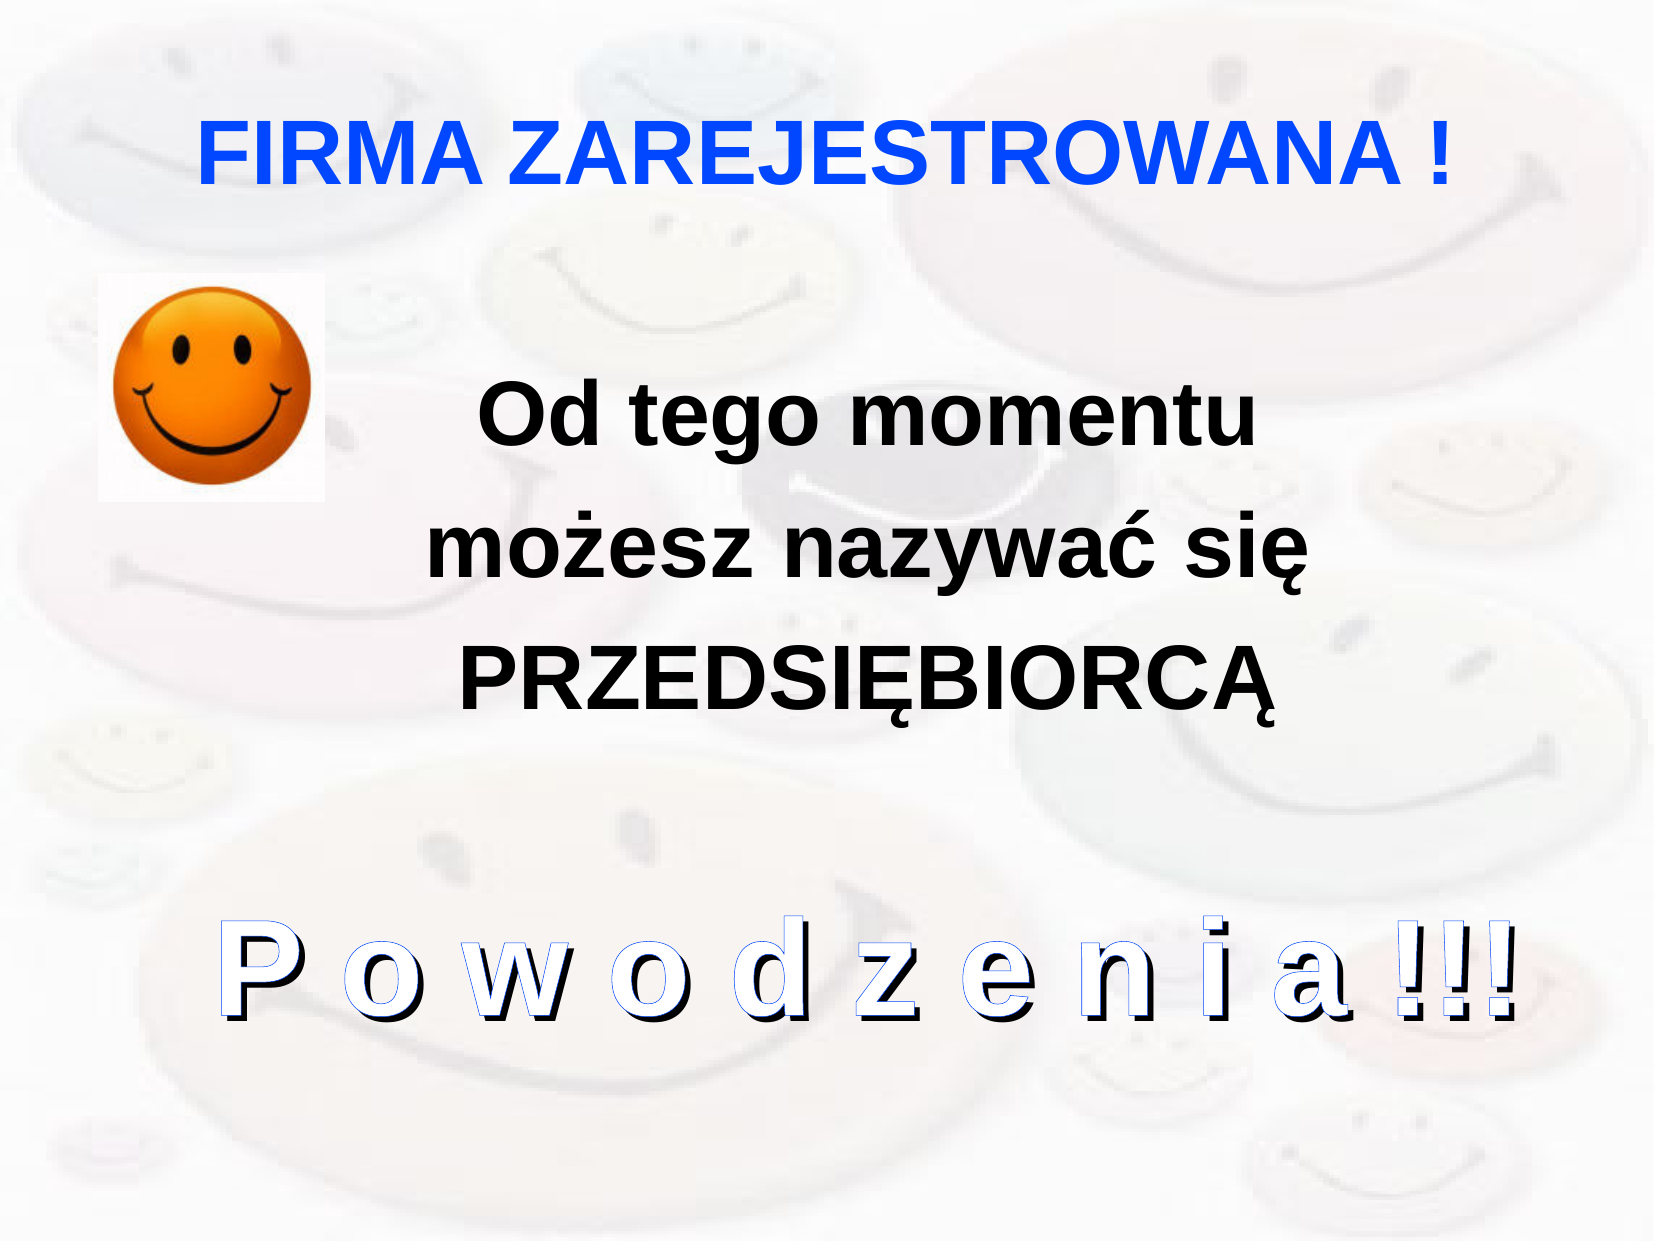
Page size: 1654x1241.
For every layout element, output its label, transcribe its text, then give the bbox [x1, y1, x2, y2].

title FIRMA ZAREJESTROWANA ! [82, 49, 1571, 257]
picture [0, 0, 1654, 1241]
list Od tego momentu możesz nazywać się PRZEDSIĘBIORCĄ P o w o d z e n i a !!! [88, 362, 1577, 1182]
